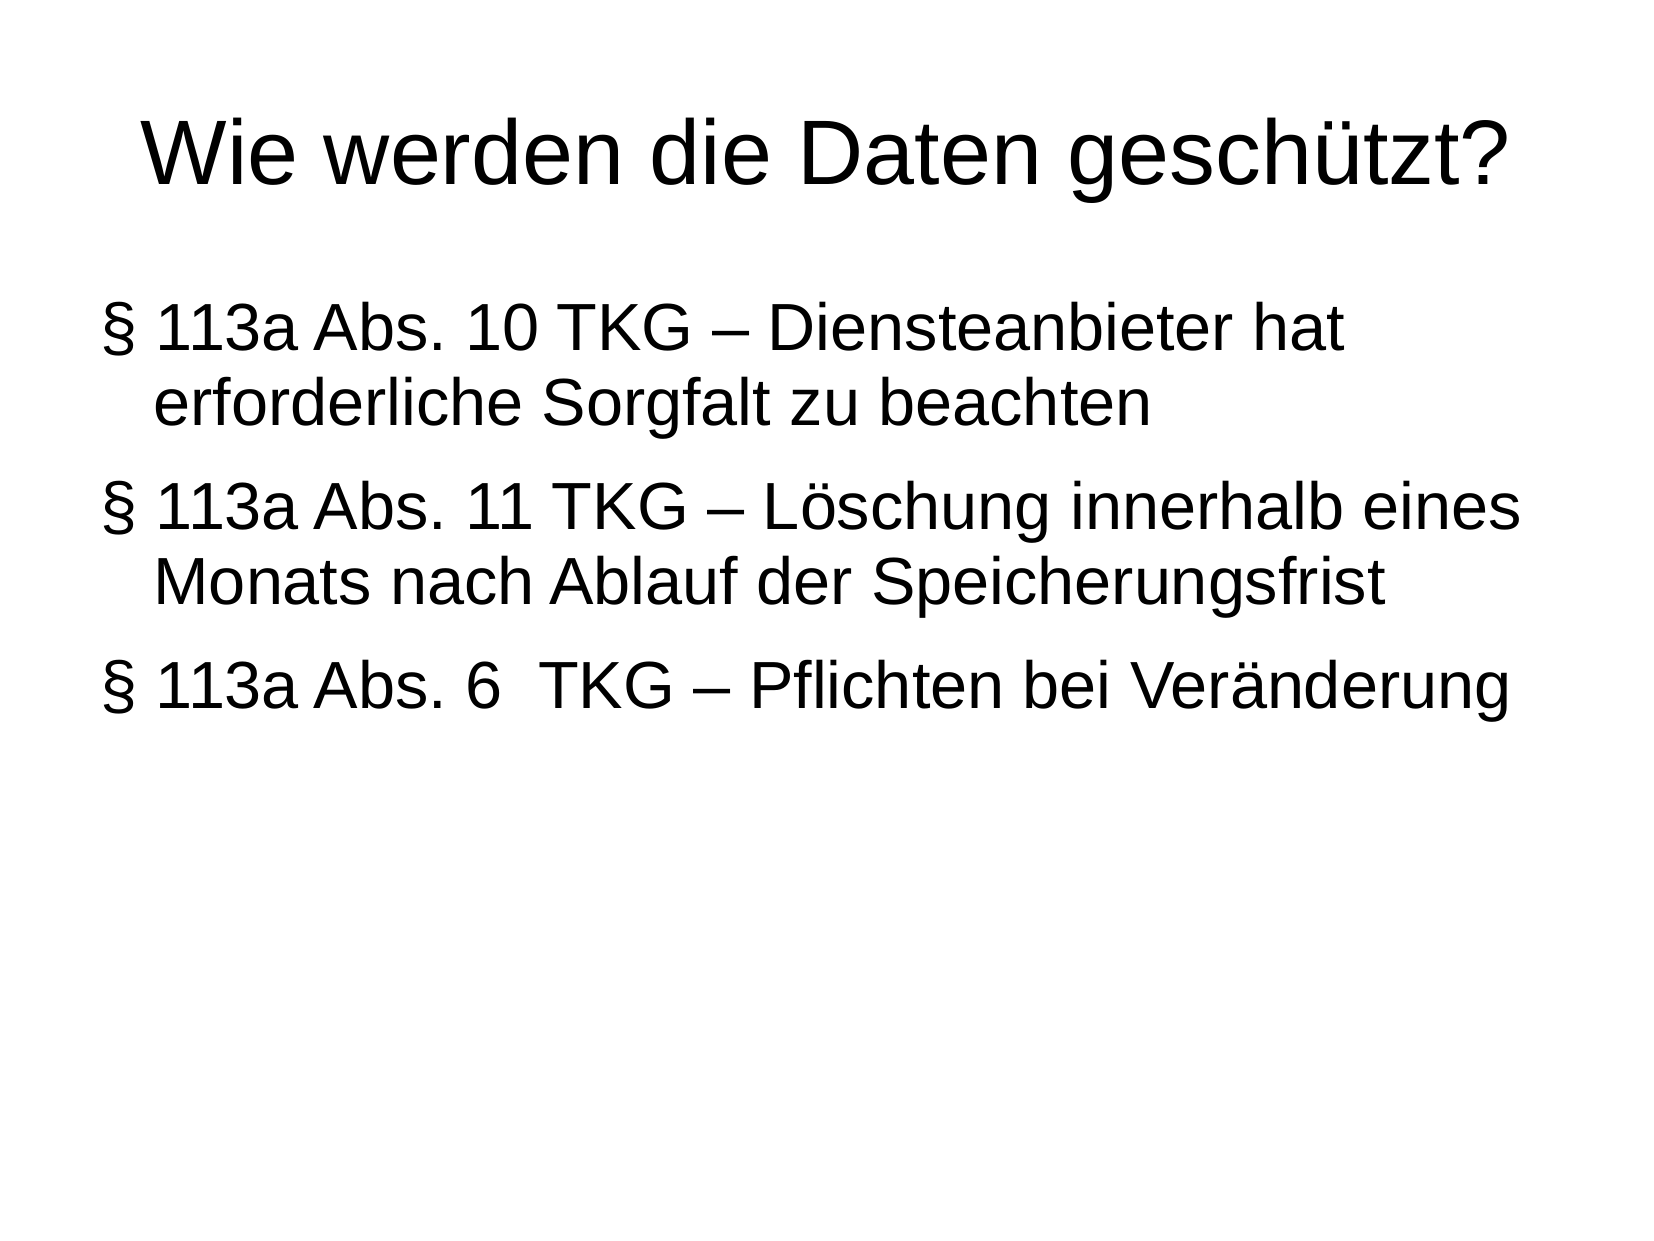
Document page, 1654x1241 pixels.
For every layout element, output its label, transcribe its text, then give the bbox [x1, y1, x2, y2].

title Wie werden die Daten geschützt? [82, 56, 1571, 250]
list § 113a Abs. 10 TKG – Diensteanbieter hat erforderliche Sorgfalt zu beachten § 113a Abs. 11 TKG – Löschung innerhalb eines Monats nach Ablauf der Speicherungsfrist § 113a Abs. 6 TKG – Pflichten bei Veränderung [82, 290, 1571, 1094]
